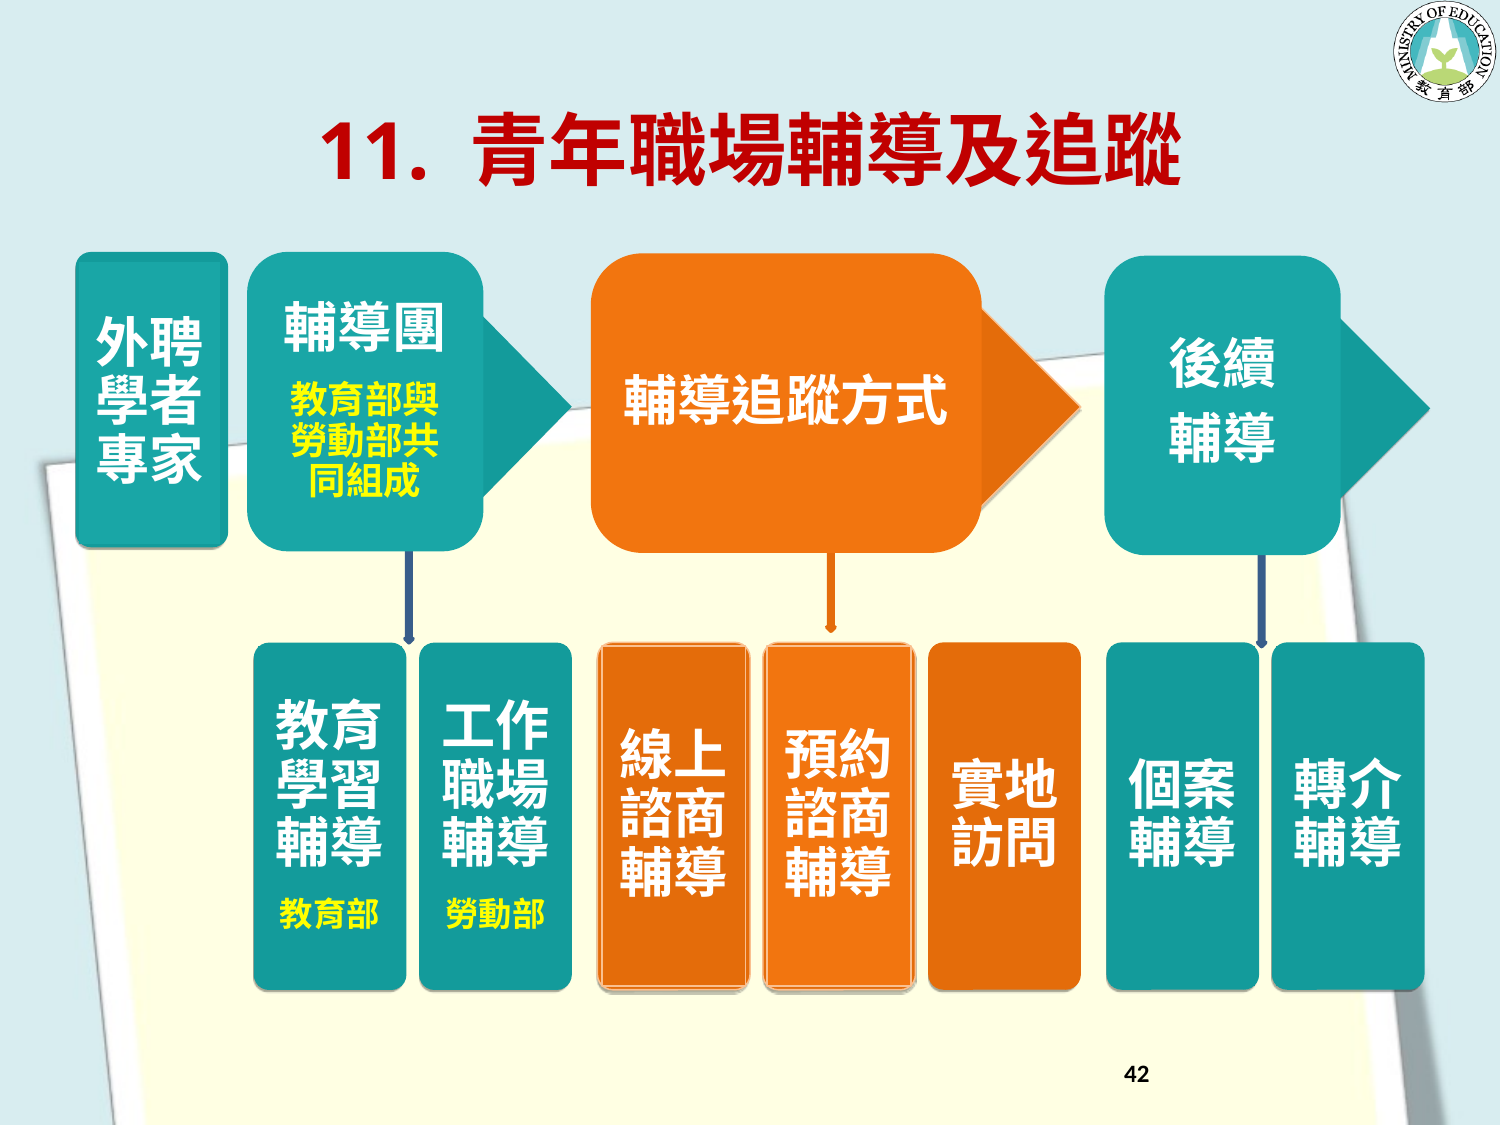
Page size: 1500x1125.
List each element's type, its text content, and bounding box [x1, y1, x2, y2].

text_box [1106, 642, 1254, 990]
text_box [1271, 647, 1276, 985]
text_box [746, 647, 751, 985]
text_box [768, 646, 916, 990]
text_box [1339, 317, 1431, 500]
text_box [481, 315, 596, 521]
text_box [405, 550, 413, 643]
text_box 輔導追蹤方式 [592, 255, 980, 551]
text_box 實地訪問 [933, 646, 1076, 986]
text_box 11. 青年職場輔導及追蹤 [0, 92, 1500, 182]
text_box [597, 642, 745, 990]
text_box 教育學習輔導 教育部 [258, 646, 402, 986]
text_box 後續 輔導 [1106, 257, 1339, 554]
text_box [1257, 554, 1266, 647]
text_box [1277, 642, 1419, 646]
picture [1386, 0, 1500, 92]
text_box 轉介輔導 [1276, 646, 1420, 986]
text_box [768, 642, 910, 646]
text_box [425, 642, 566, 646]
text_box 工作職場輔導 勞動部 [424, 646, 567, 986]
text_box [762, 647, 767, 985]
text_box 輔導團 教育部與勞動部共同組成 [249, 253, 482, 550]
text_box [976, 306, 1106, 521]
text_box 42 [1109, 1042, 1460, 1103]
text_box [1255, 647, 1260, 985]
text_box [75, 251, 229, 548]
text_box [928, 642, 1081, 990]
text_box 外聘學者專家 [79, 262, 220, 544]
text_box 線上諮商輔導 [602, 646, 746, 986]
text_box [827, 551, 835, 631]
text_box [253, 647, 407, 991]
text_box 個案輔導 [1111, 646, 1255, 986]
text_box [1277, 646, 1425, 990]
text_box [419, 646, 572, 991]
text_box 預約諮商輔導 [767, 646, 911, 986]
text_box [259, 642, 401, 646]
